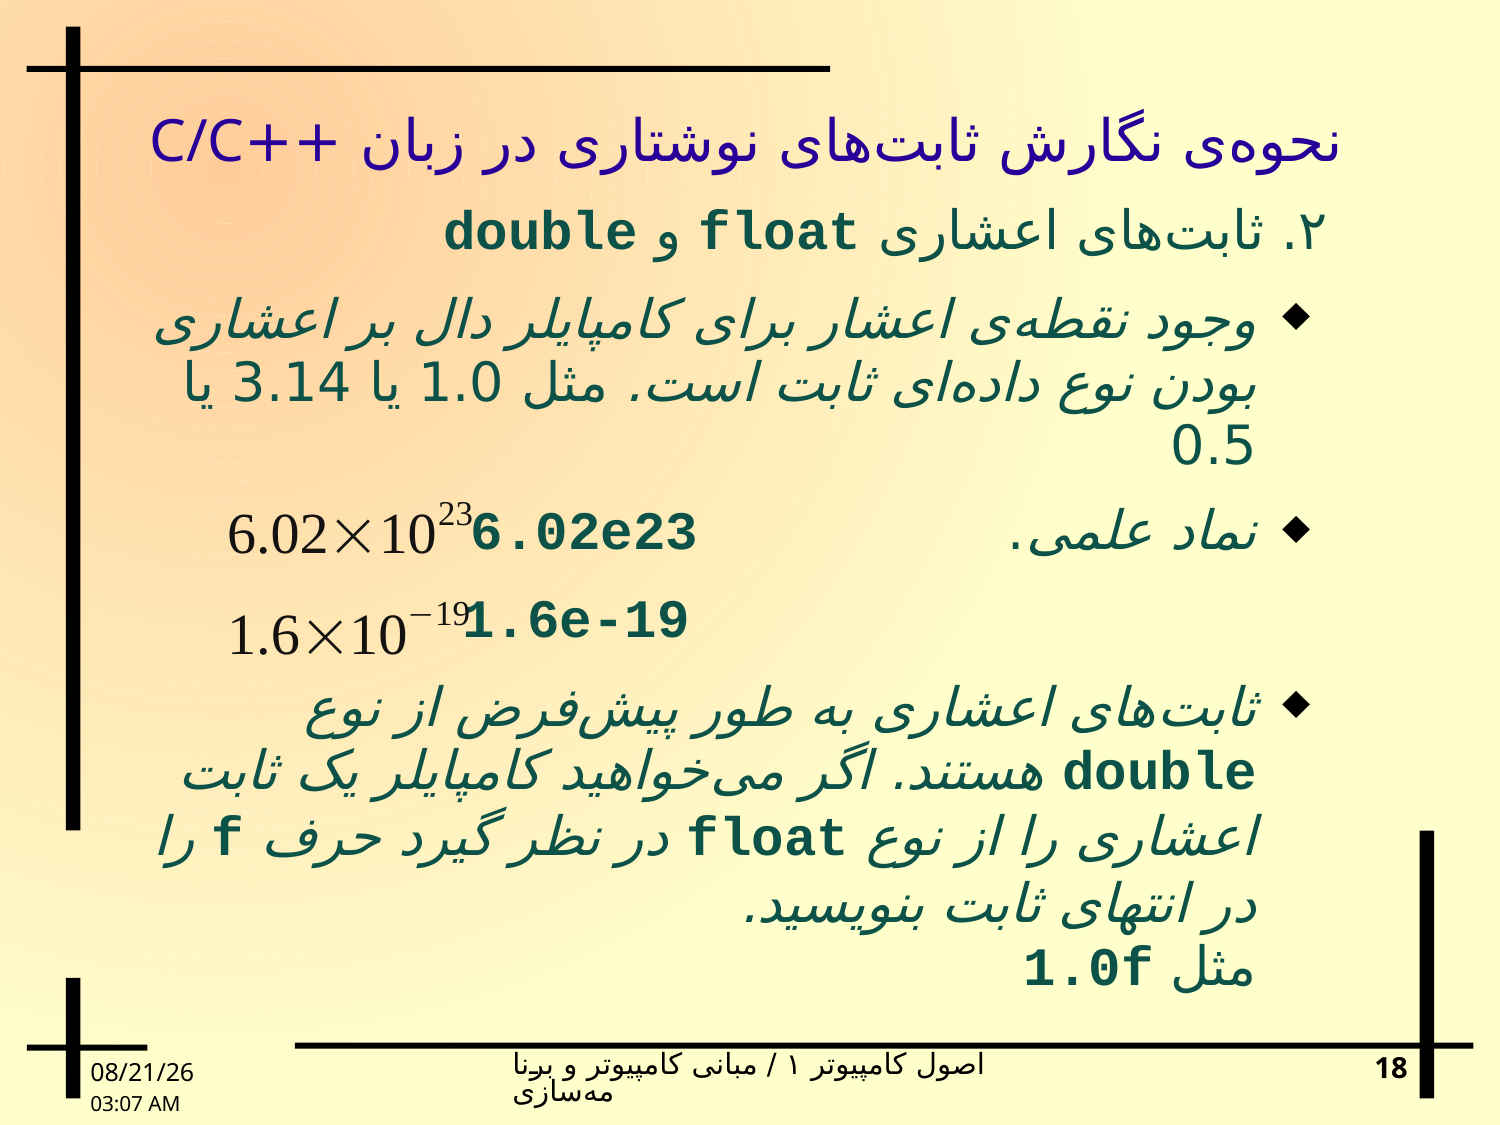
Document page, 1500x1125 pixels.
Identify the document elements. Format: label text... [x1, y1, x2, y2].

chart [220, 594, 476, 667]
list ۲. ثابت‌های اعشاری float و double وجود نقطه‌ی اعشار برای کامپایلر دال بر اعشاری بودن نوع داده‌ای ثابت است. مثل 1.0 یا 3.14 یا 0.5 نماد علمی. 6.02e23 1.6e-19 ثابت‌های اعشاری به طور پیش‌فرض از نوع double هستند. اگر می‌خواهید کامپایلر یک ثابت اعشاری را از نوع float در نظر گیرد حرف f را در انتهای ثابت بنویسید. مثل 1.0f [119, 199, 1381, 1051]
chart [220, 493, 479, 567]
title نحوه‌ی نگارش ثابت‌های نوشتاری در زبان ++C/C [131, 79, 1361, 199]
